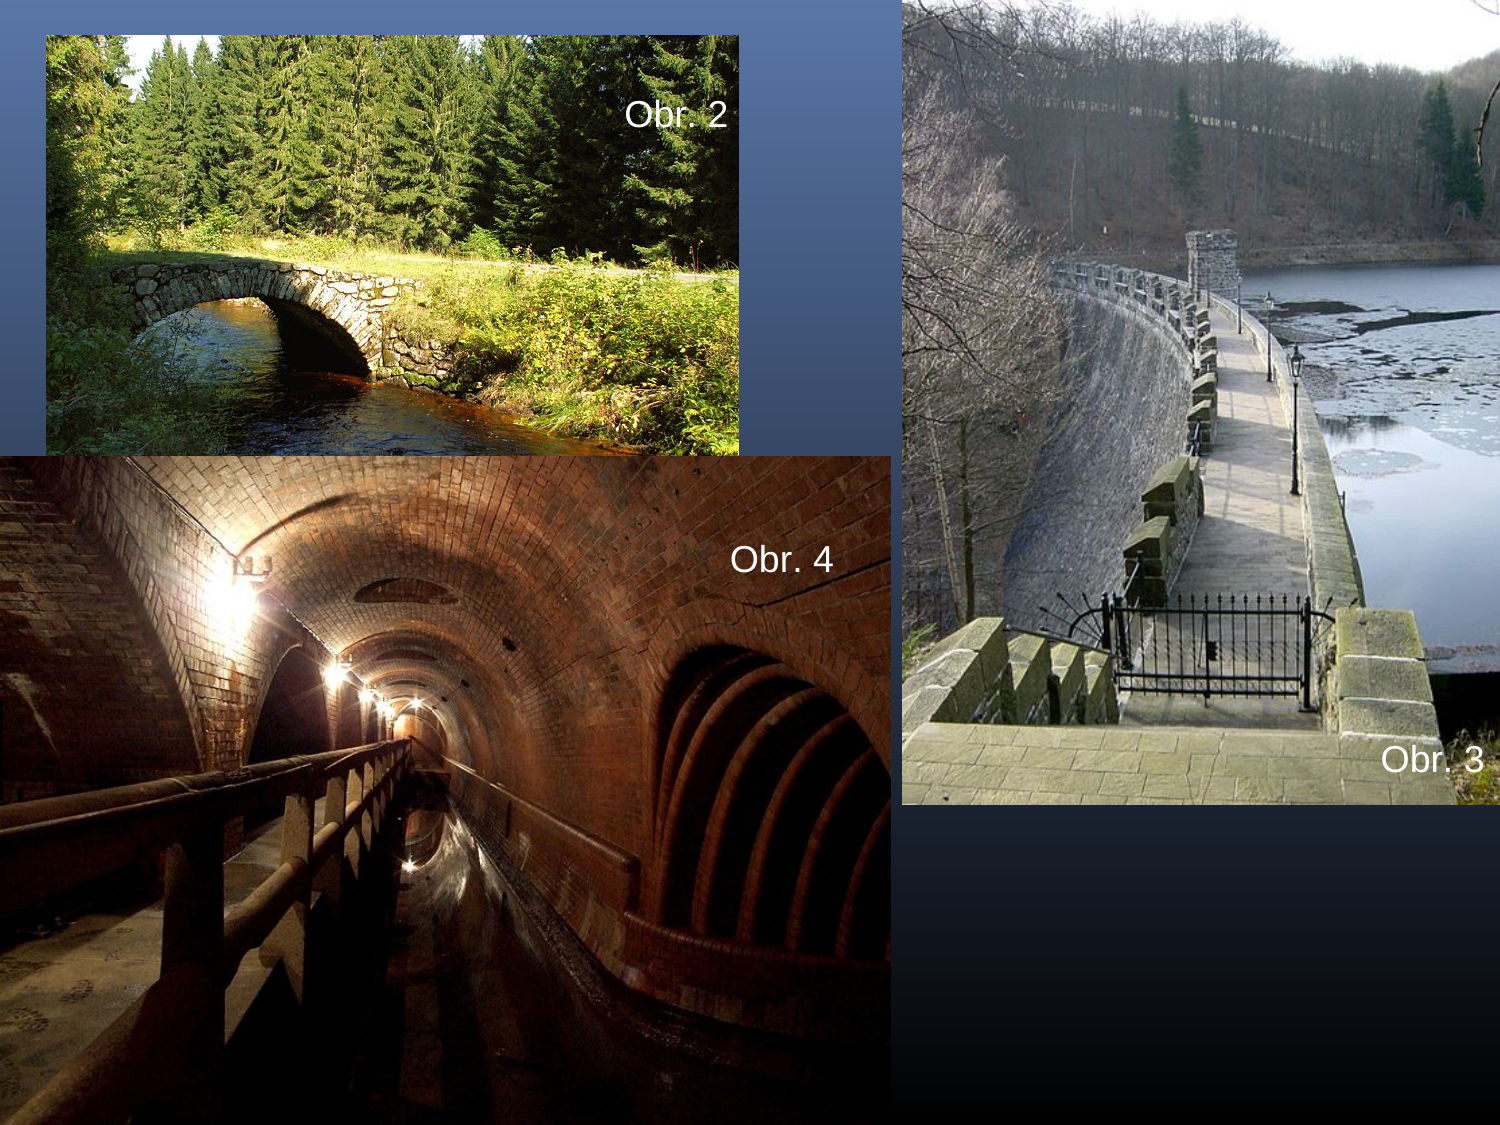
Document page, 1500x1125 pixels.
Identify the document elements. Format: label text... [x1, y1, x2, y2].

picture [902, 0, 1500, 805]
text_box Obr. 4 [715, 527, 849, 588]
picture [0, 35, 891, 1125]
text_box Obr. 3 [1365, 727, 1500, 789]
text_box Obr. 2 [609, 81, 744, 143]
